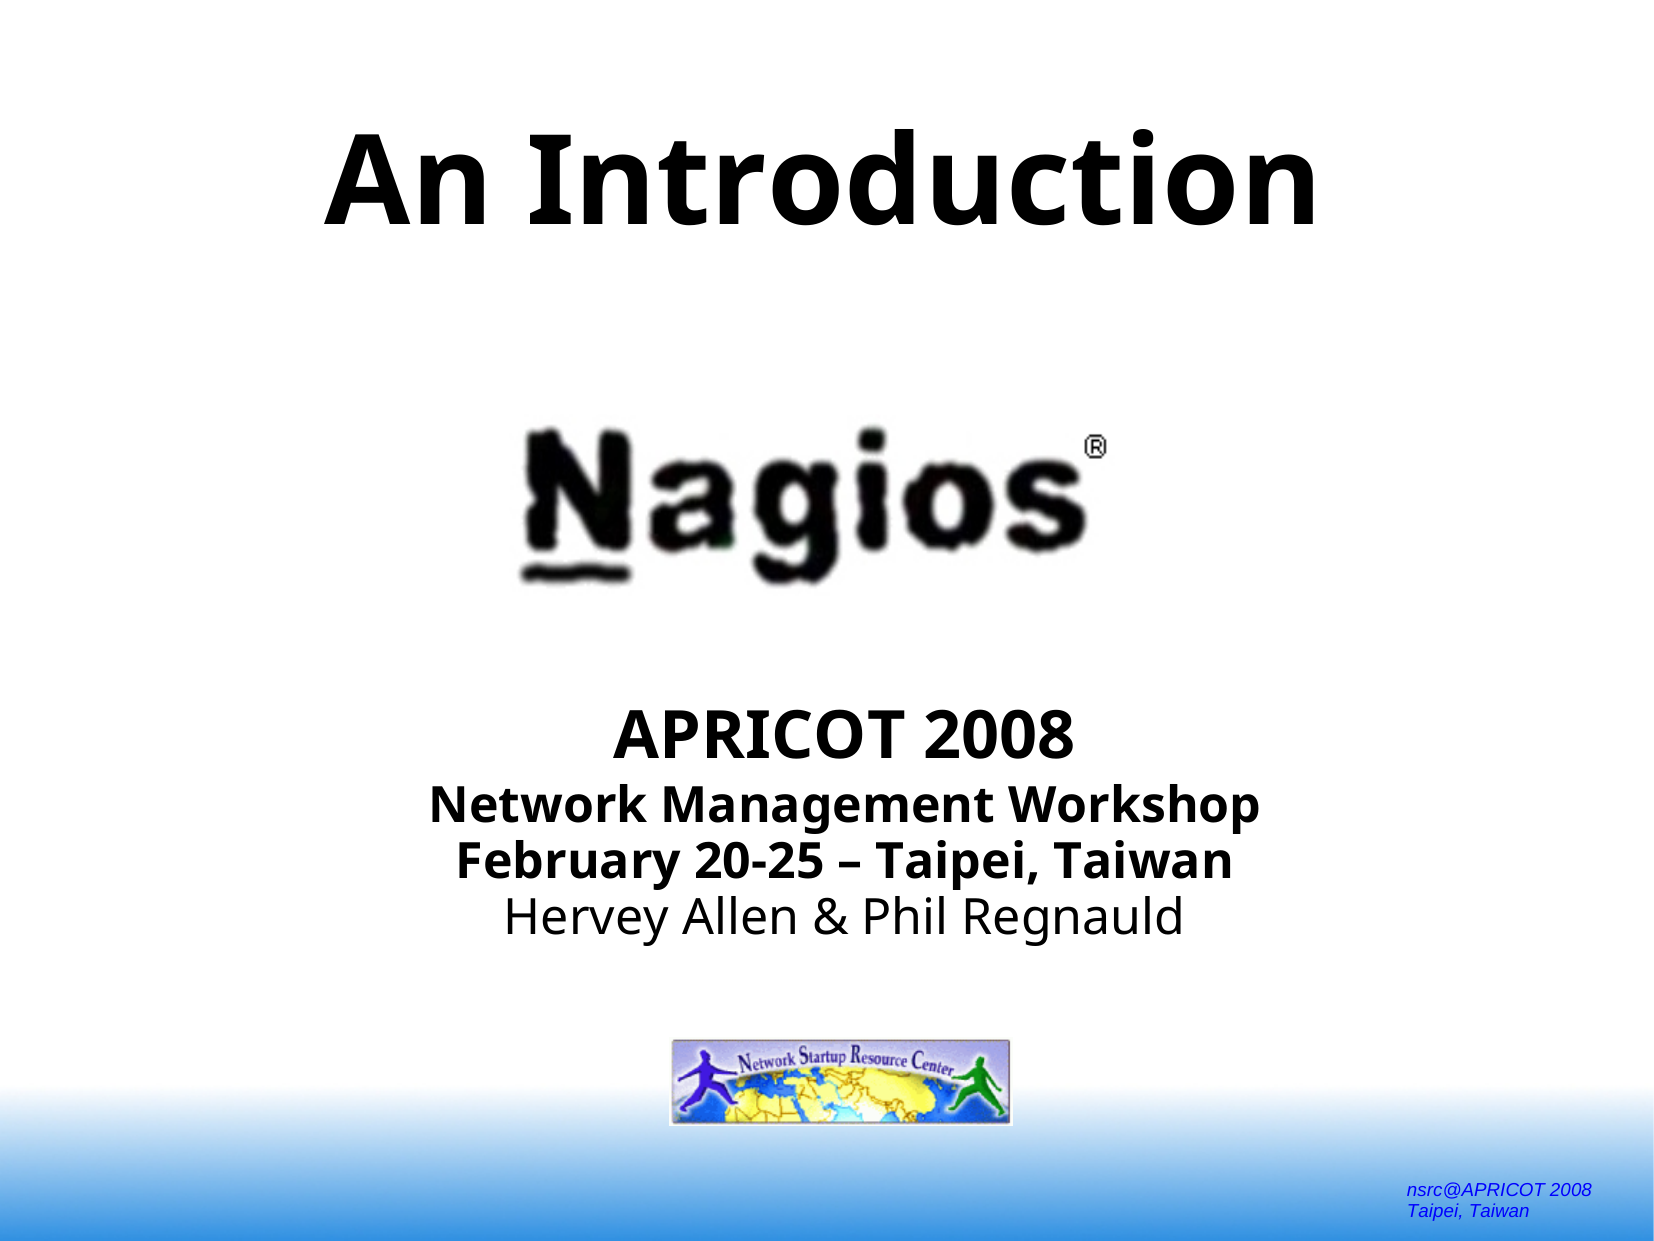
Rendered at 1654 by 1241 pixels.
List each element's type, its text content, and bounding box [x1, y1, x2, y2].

subtitle APRICOT 2008 Network Management Workshop February 20-25 – Taipei, Taiwan Hervey Allen & Phil Regnauld [121, 344, 1534, 1127]
title An Introduction [62, 76, 1587, 276]
picture [509, 414, 1115, 596]
picture [669, 1037, 1013, 1126]
picture [0, 1083, 1654, 1241]
